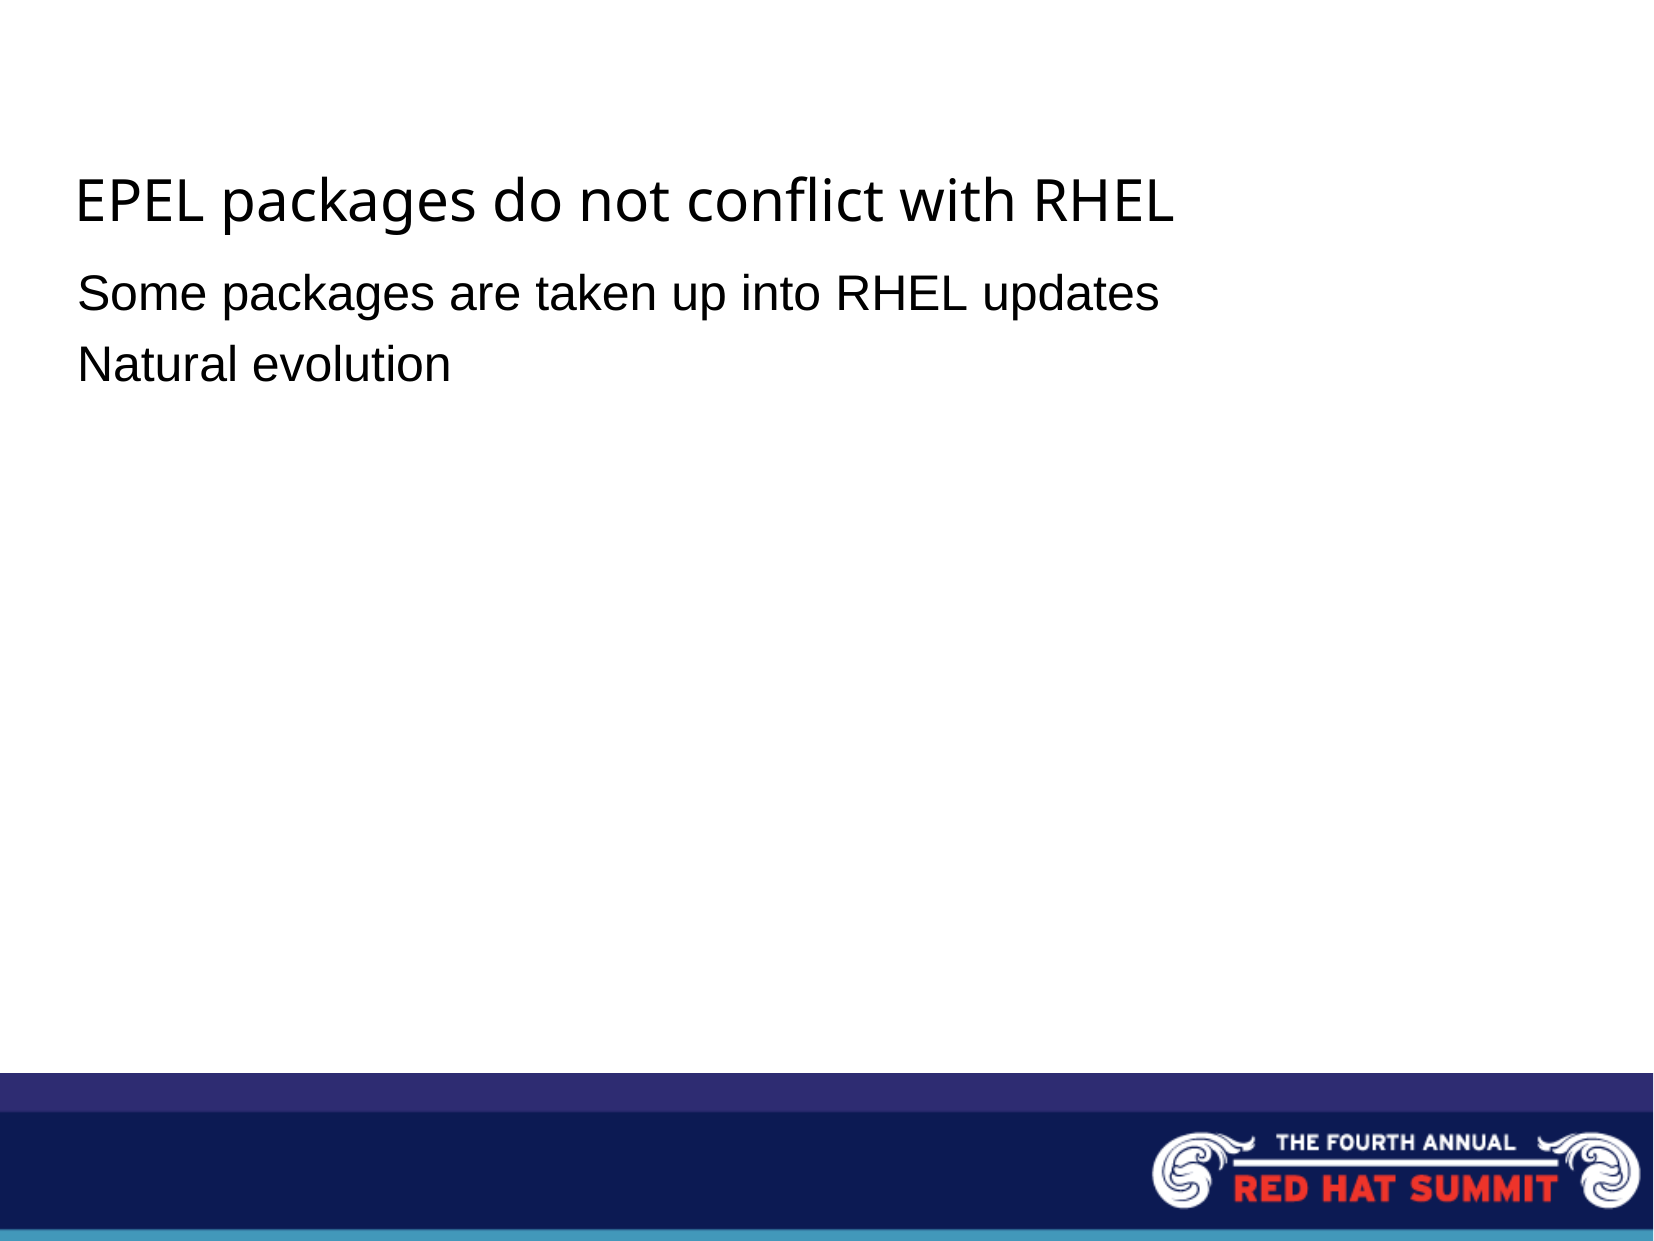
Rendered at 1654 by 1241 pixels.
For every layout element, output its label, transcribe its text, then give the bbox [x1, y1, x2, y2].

list Some packages are taken up into RHEL updates Natural evolution [77, 264, 1500, 1174]
title EPEL packages do not conflict with RHEL [74, 140, 1506, 259]
picture [0, 1073, 1654, 1241]
